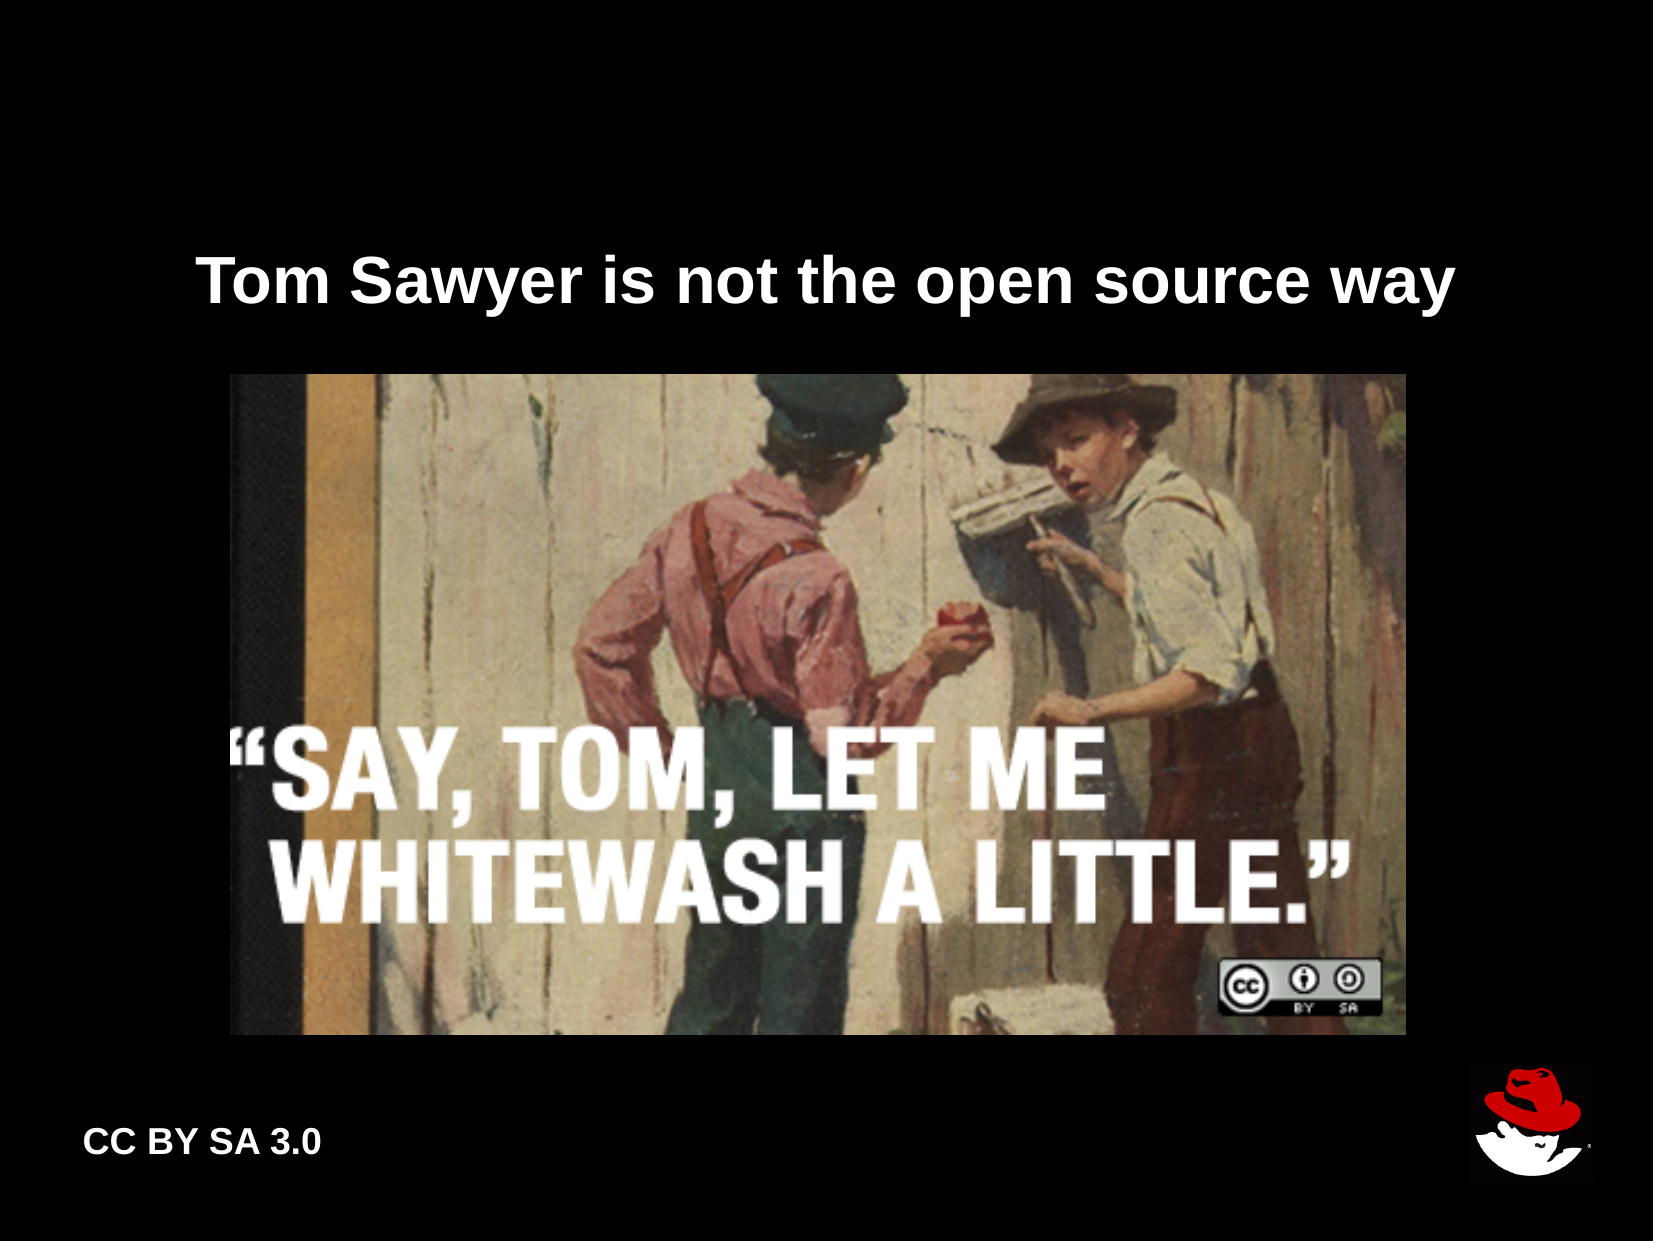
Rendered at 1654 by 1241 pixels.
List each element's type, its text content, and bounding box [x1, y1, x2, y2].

picture [230, 374, 1406, 1035]
text_box CC BY SA 3.0 [82, 1109, 1571, 1174]
subtitle Tom Sawyer is not the open source way [82, 49, 1571, 1109]
picture [1470, 1063, 1594, 1182]
